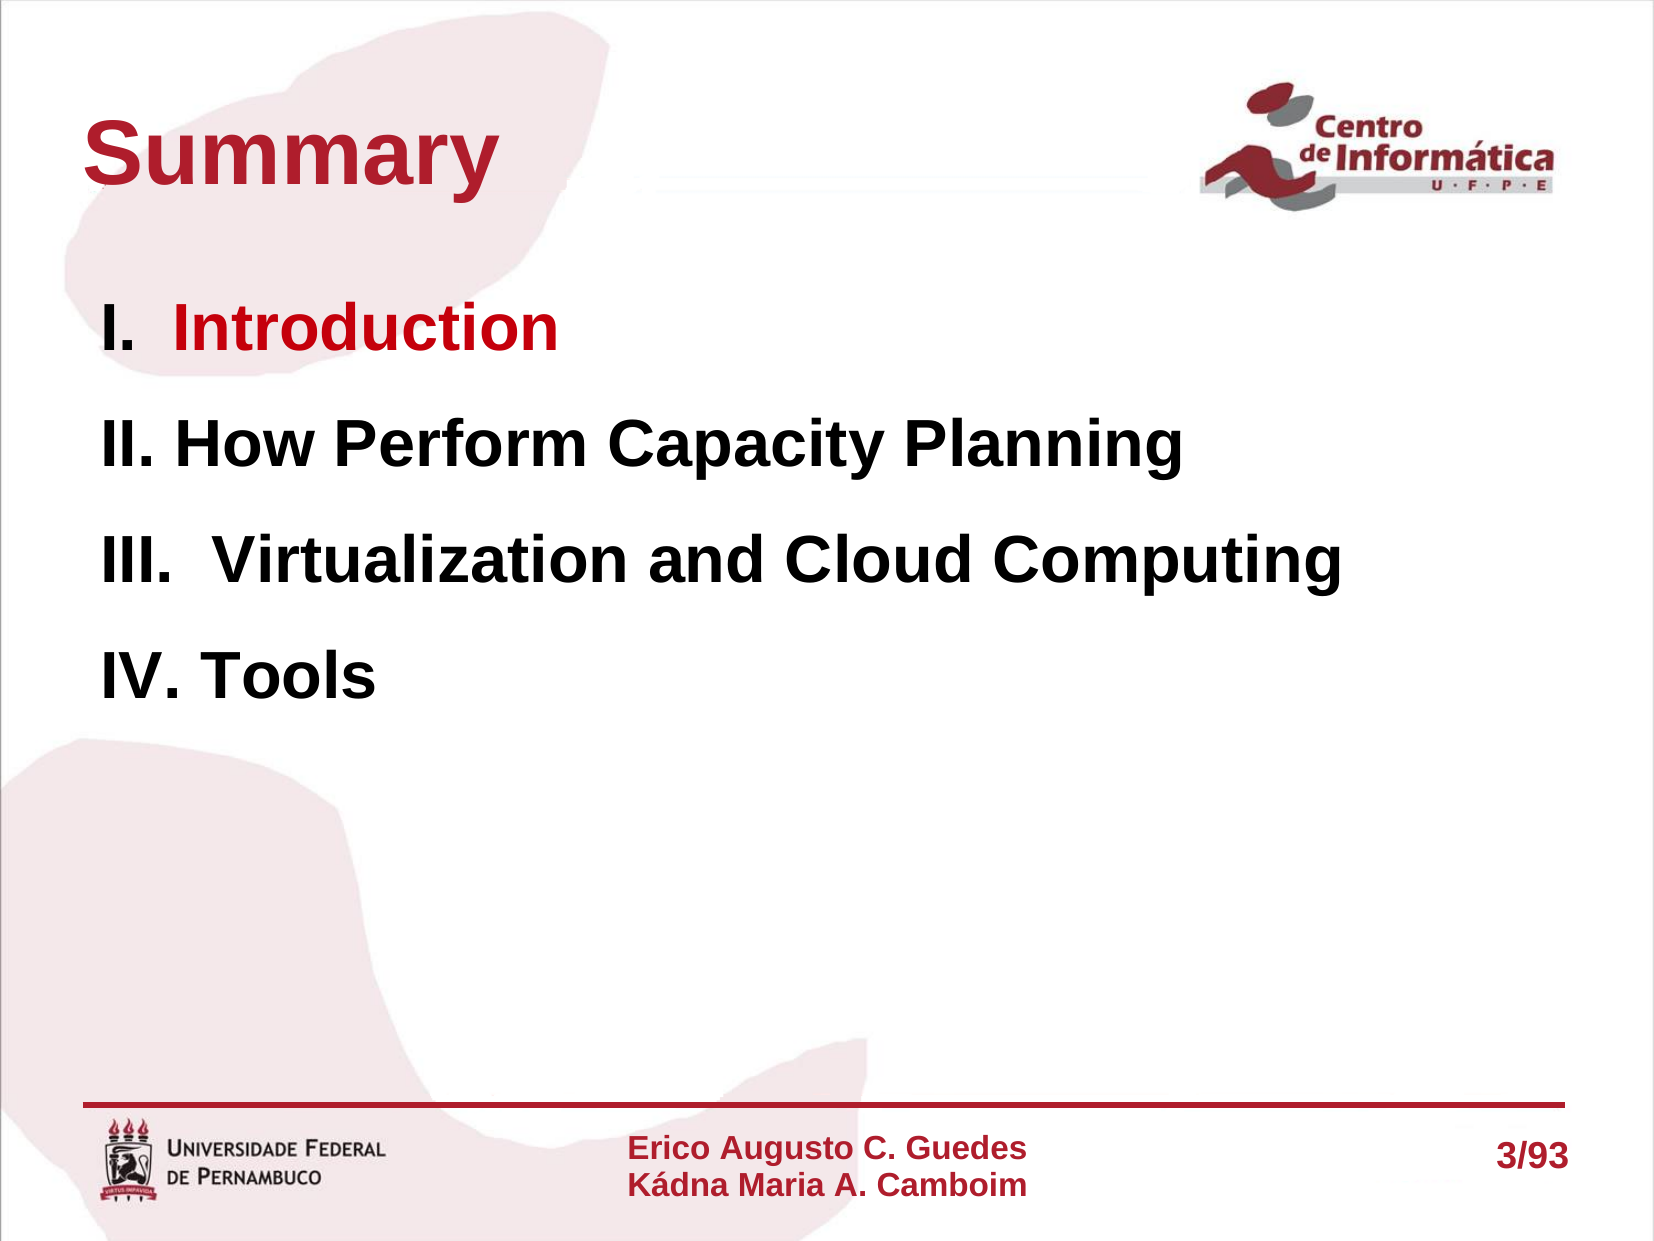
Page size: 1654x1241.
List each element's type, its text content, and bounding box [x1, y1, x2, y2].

list Introduction How Perform Capacity Planning Virtualization and Cloud Computing Tools [82, 290, 1571, 1109]
title Summary [82, 49, 1571, 257]
picture [0, 0, 1654, 1241]
